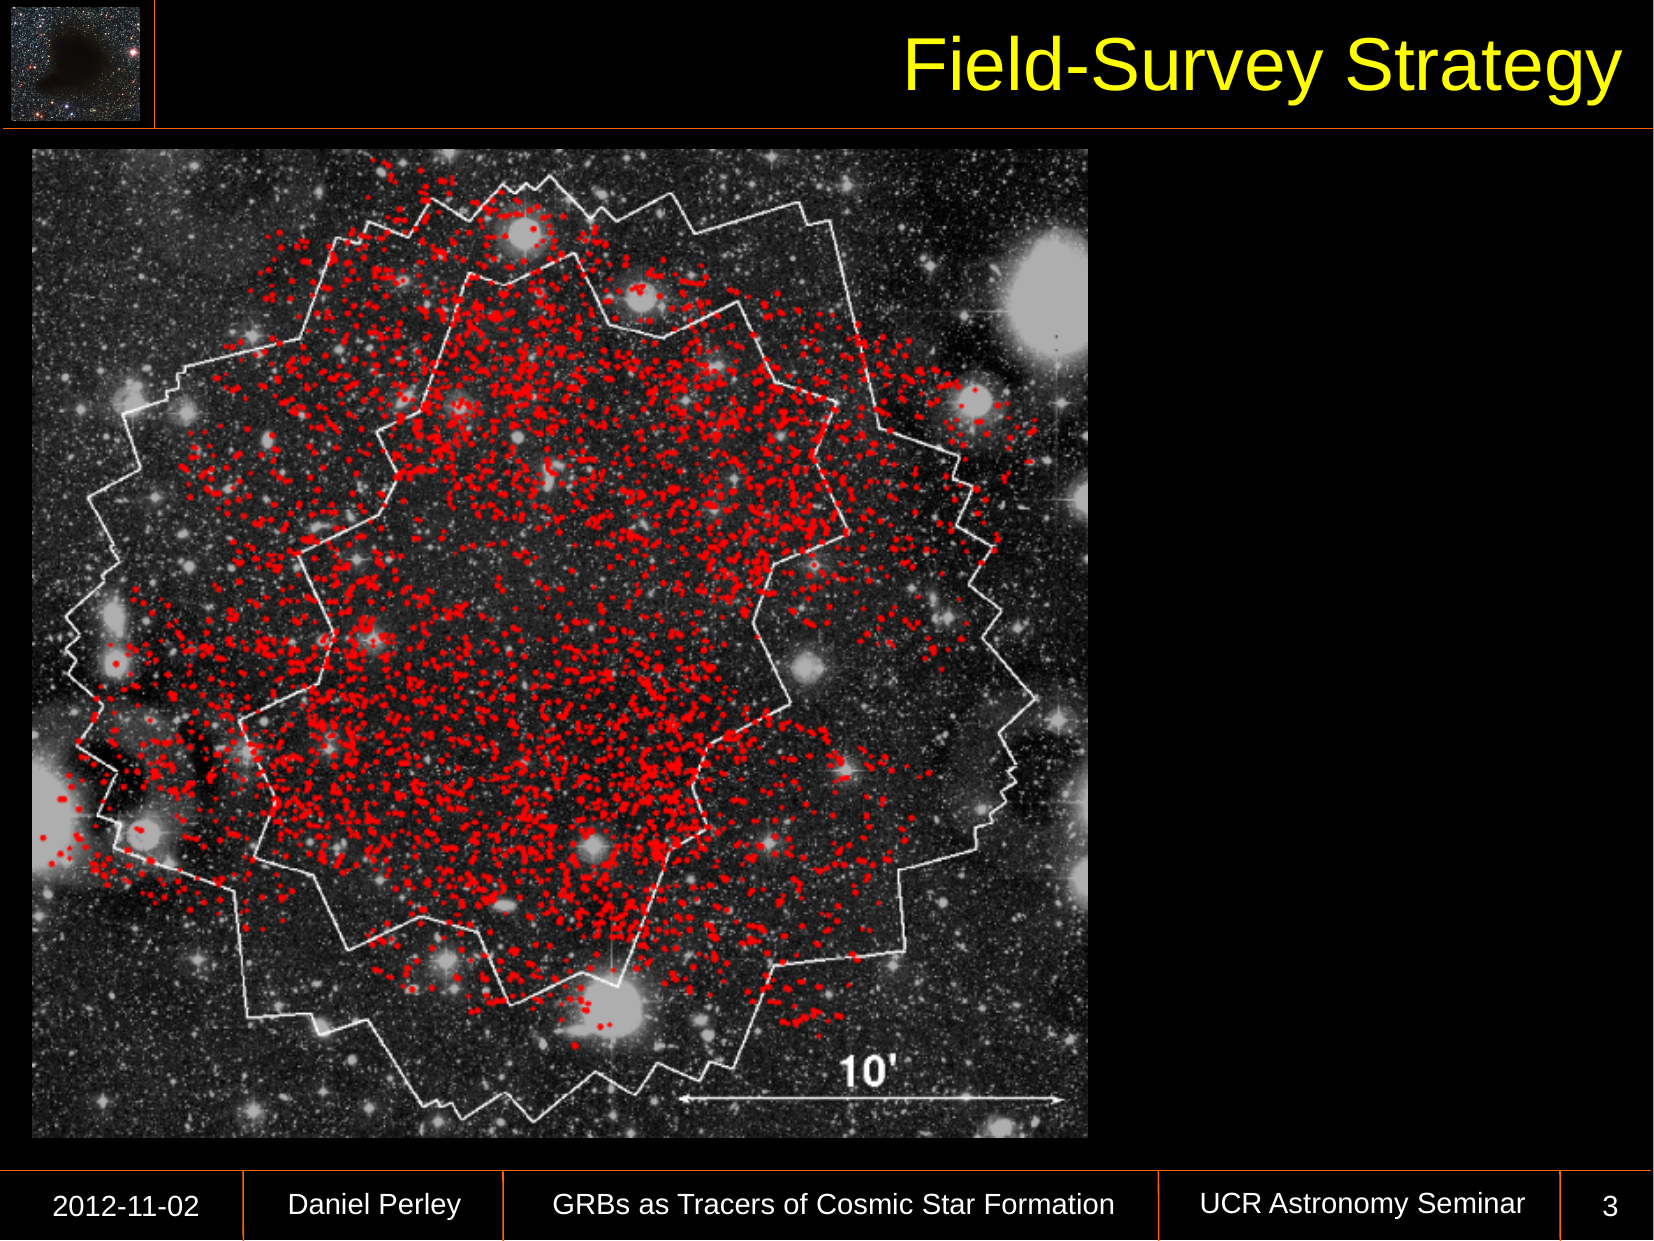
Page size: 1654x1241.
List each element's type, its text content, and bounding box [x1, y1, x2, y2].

title Field-Survey Strategy [187, 13, 1624, 115]
picture [32, 149, 1088, 1138]
picture [11, 7, 140, 121]
